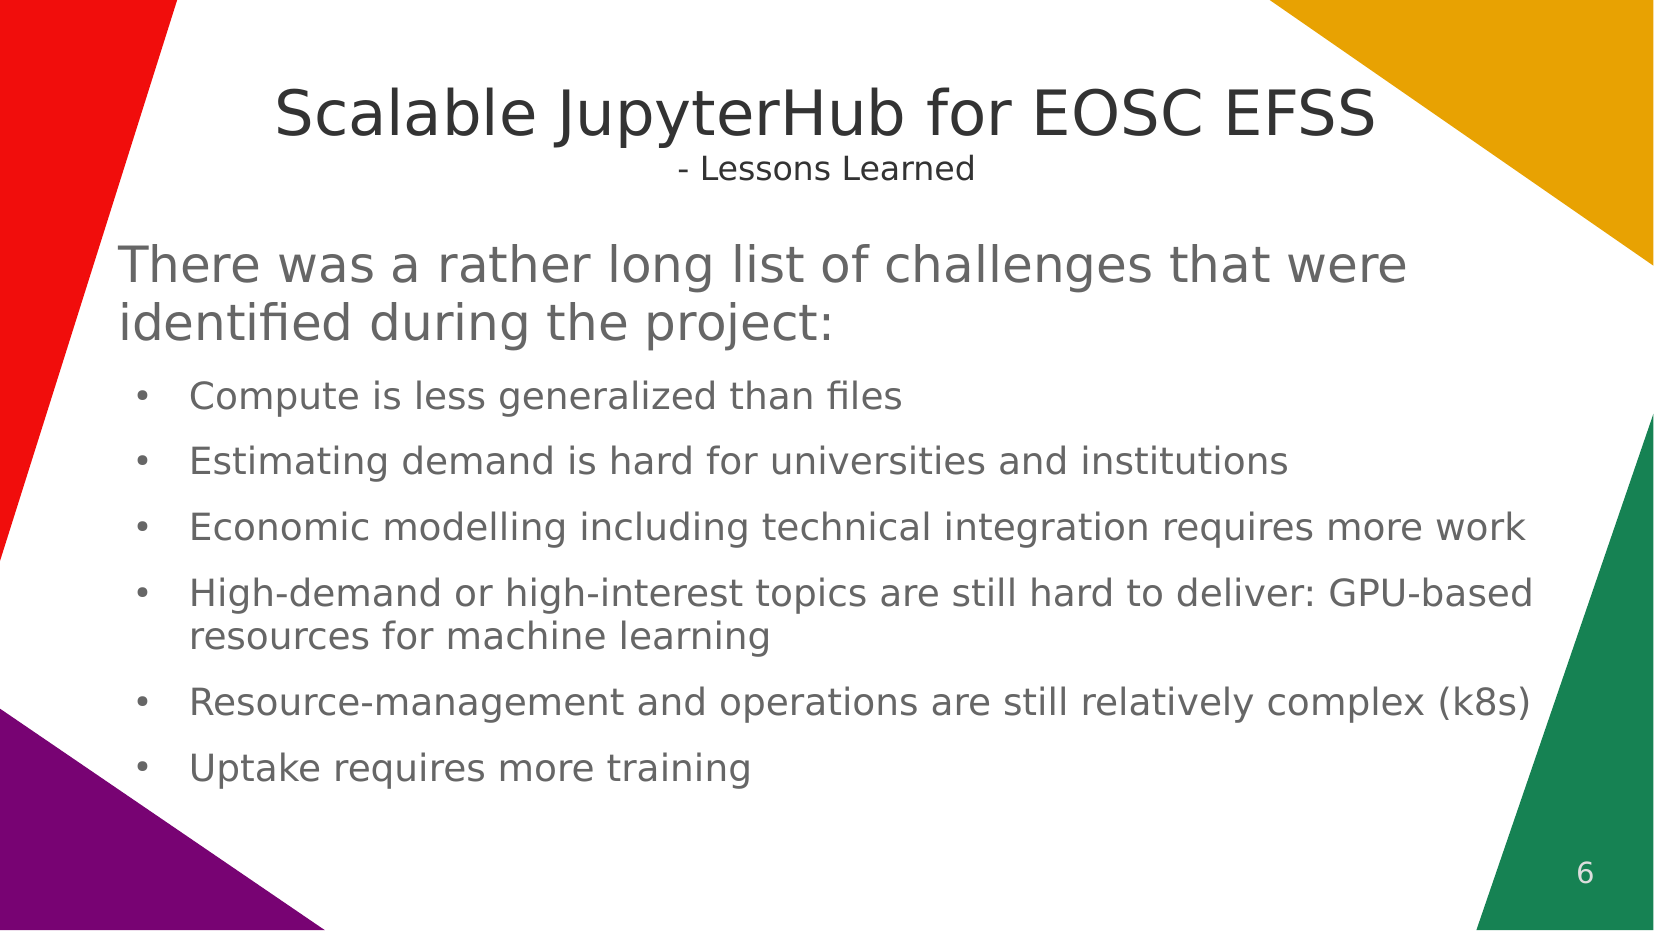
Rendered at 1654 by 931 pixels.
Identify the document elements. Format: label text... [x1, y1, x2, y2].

list There was a rather long list of challenges that were identified during the project: Compute is less generalized than files Estimating demand is hard for universities and institutions Economic modelling including technical integration requires more work High-demand or high-interest topics are still hard to deliver: GPU-based resources for machine learning Resource-management and operations are still relatively complex (k8s) Uptake requires more training [118, 236, 1536, 827]
title Scalable JupyterHub for EOSC EFSS - Lessons Learned [118, 59, 1536, 207]
